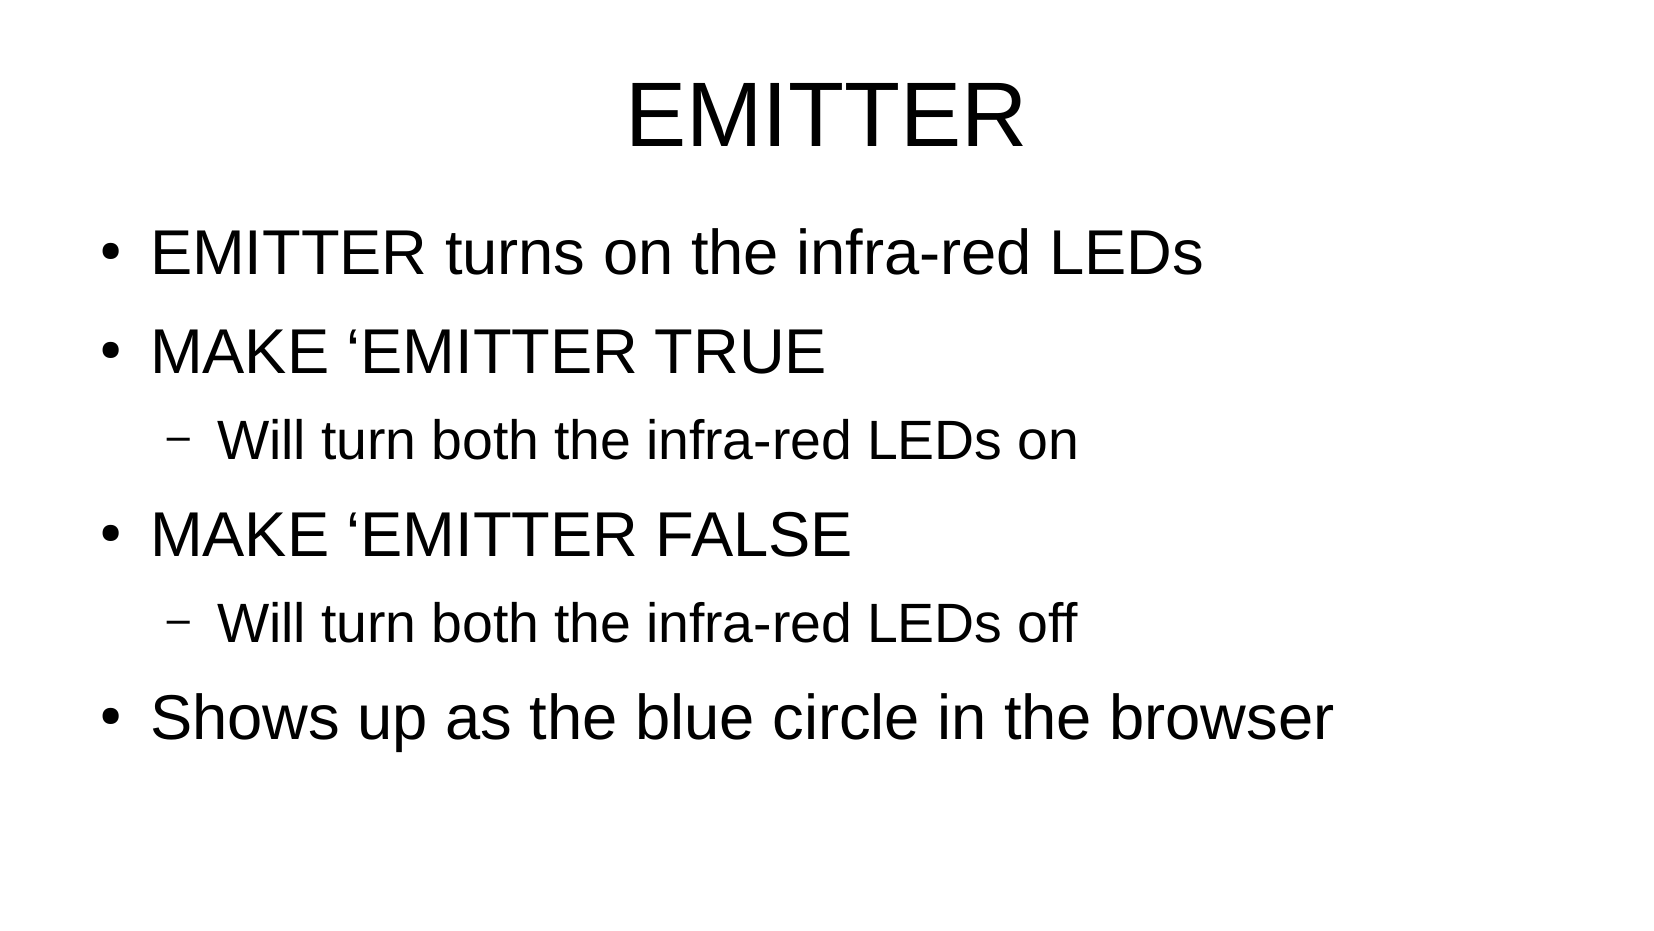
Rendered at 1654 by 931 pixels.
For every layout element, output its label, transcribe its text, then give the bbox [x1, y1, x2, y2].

list EMITTER turns on the infra-red LEDs MAKE ‘EMITTER TRUE Will turn both the infra-red LEDs on MAKE ‘EMITTER FALSE Will turn both the infra-red LEDs off Shows up as the blue circle in the browser [82, 217, 1571, 758]
title EMITTER [82, 37, 1571, 193]
